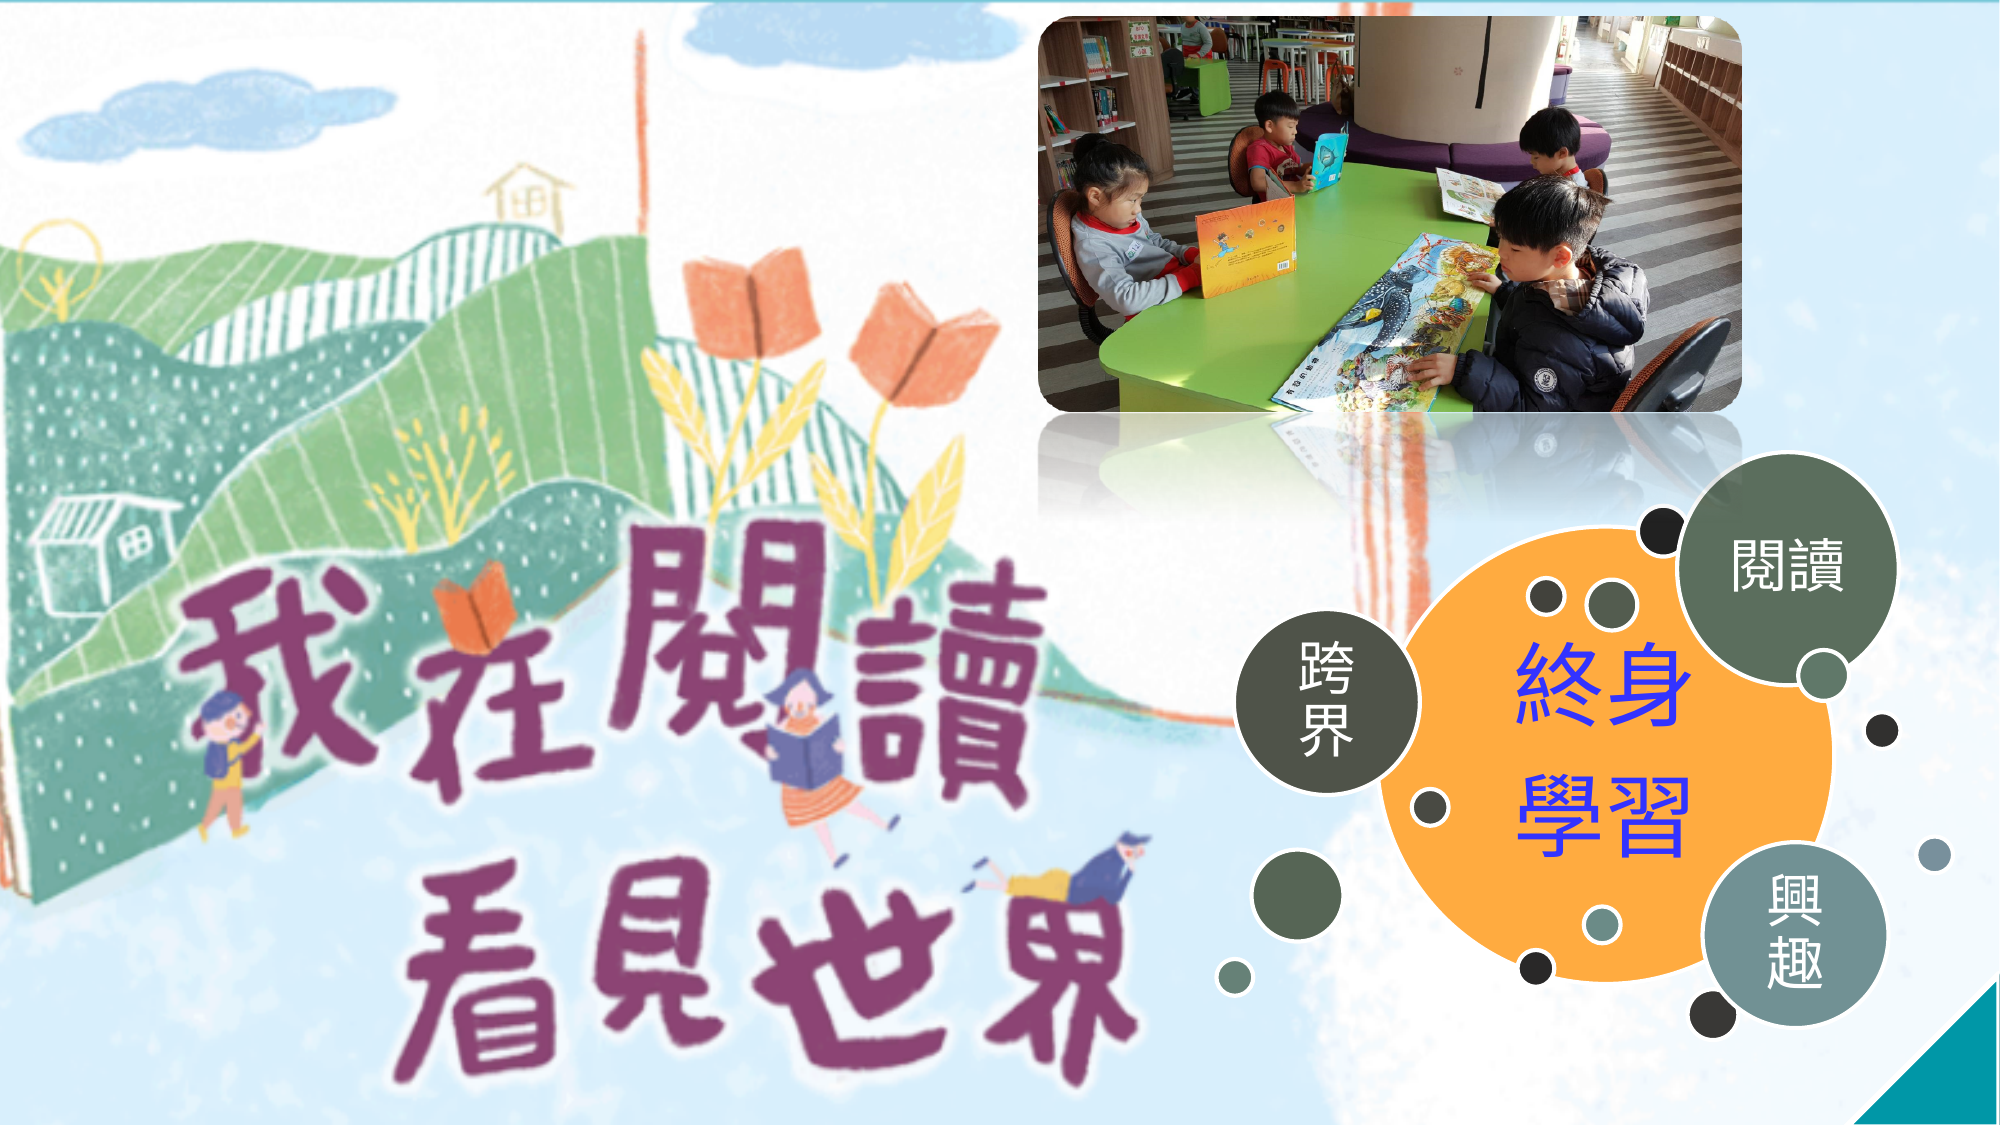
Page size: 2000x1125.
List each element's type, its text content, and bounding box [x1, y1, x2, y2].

text_box 終身 學習 [1383, 677, 1835, 984]
text_box 閱讀 [1744, 452, 1899, 686]
text_box 閱讀 [1744, 567, 1751, 585]
text_box [1863, 712, 1901, 749]
text_box 閱讀 [1765, 543, 1778, 547]
text_box 閱讀 [1751, 569, 1765, 575]
text_box [1251, 849, 1344, 942]
text_box [1517, 949, 1555, 987]
text_box [1216, 958, 1254, 996]
text_box [1916, 836, 1954, 874]
text_box 終身 學習 [1629, 839, 1673, 849]
text_box 閱讀 [1765, 550, 1778, 554]
text_box [1412, 811, 1449, 826]
text_box [1848, 973, 2000, 1125]
text_box [1687, 989, 1739, 1041]
text_box [1583, 906, 1621, 944]
text_box 終身 學習 [1629, 825, 1673, 834]
picture [0, 0, 2000, 1125]
text_box 興趣 [1702, 842, 1889, 1029]
text_box [1798, 650, 1850, 701]
